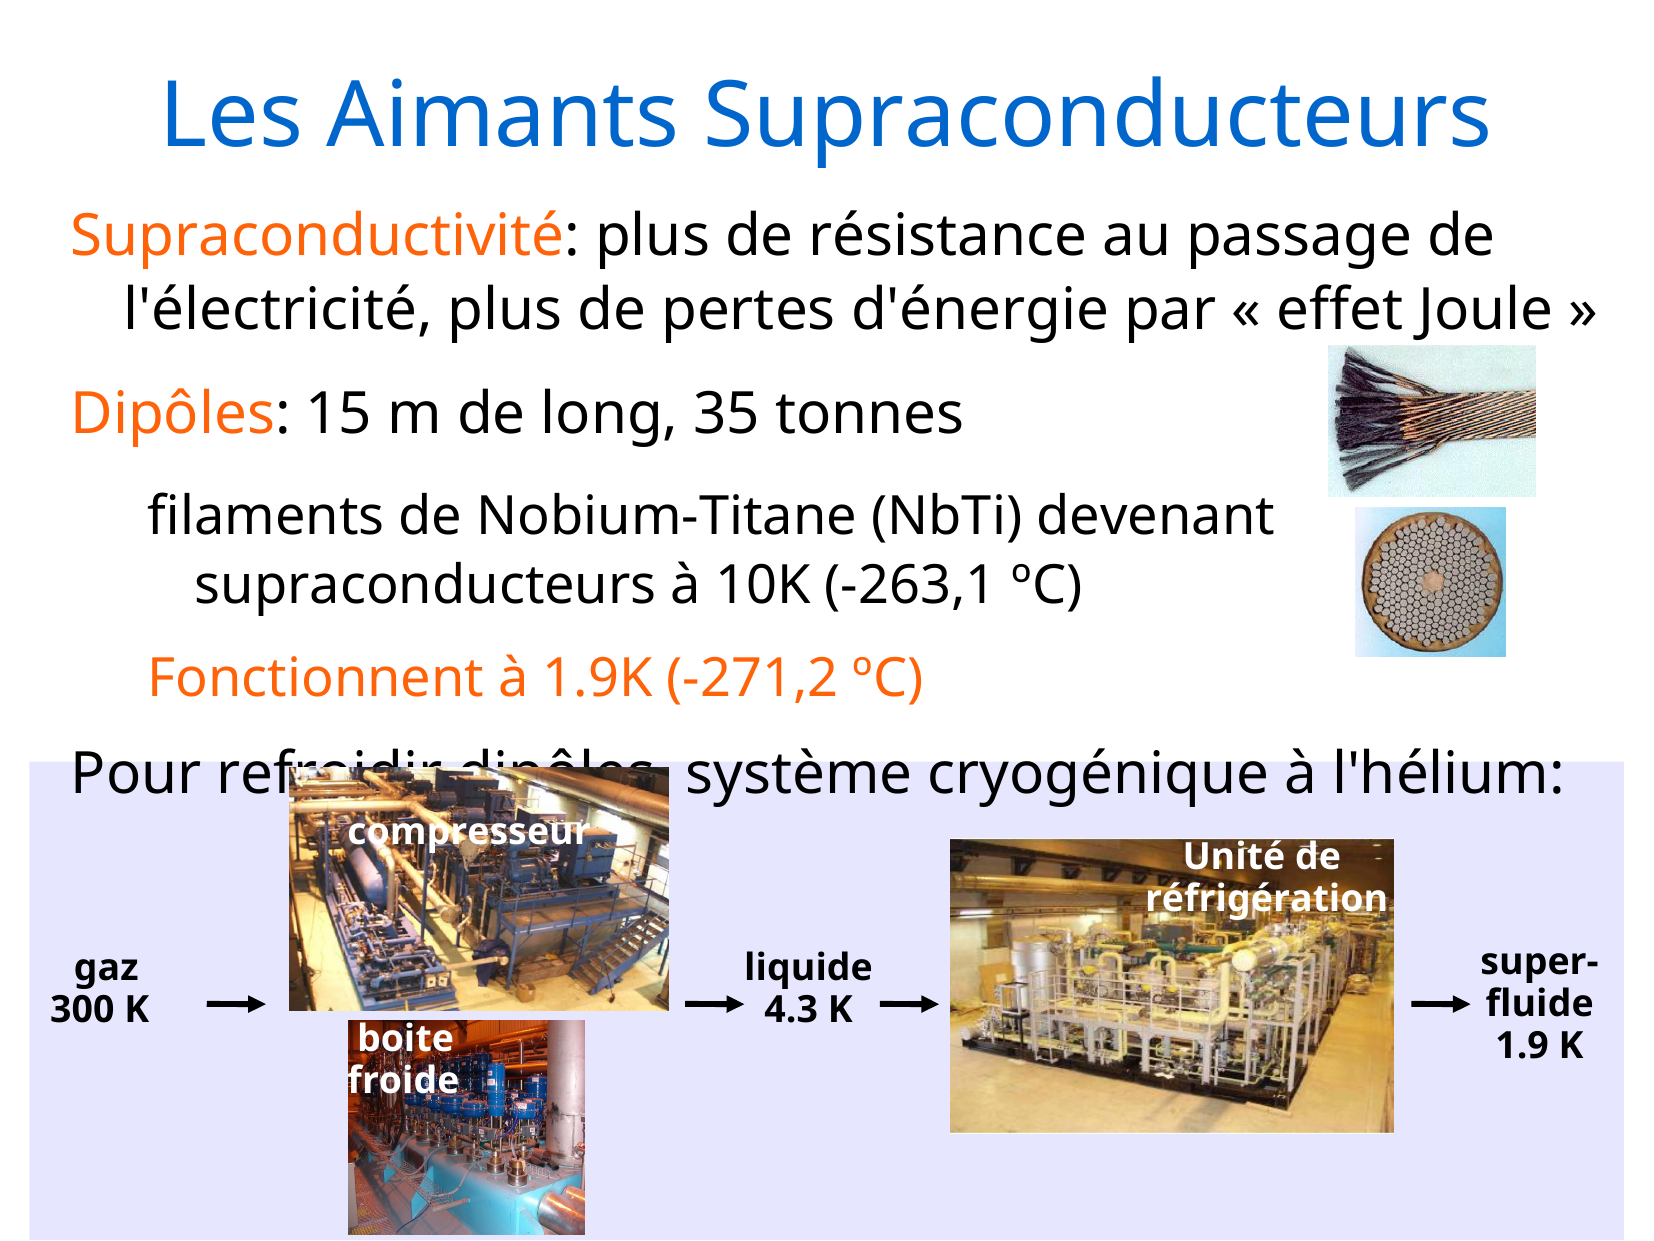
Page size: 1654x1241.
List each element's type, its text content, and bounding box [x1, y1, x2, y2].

text_box [848, 761, 861, 766]
text_box boite froide [332, 1009, 479, 1110]
text_box liquide 4.3 K [726, 938, 891, 1039]
text_box [1405, 765, 1421, 774]
text_box [81, 761, 97, 772]
text_box [434, 761, 470, 767]
text_box [1053, 765, 1070, 789]
text_box [1245, 765, 1261, 774]
picture [348, 1020, 585, 1235]
text_box [29, 761, 1624, 1241]
text_box [1018, 765, 1036, 789]
picture [289, 767, 669, 1011]
text_box [398, 761, 435, 767]
text_box [338, 761, 380, 767]
text_box [309, 761, 331, 767]
text_box [249, 765, 265, 774]
picture [1328, 345, 1536, 497]
text_box [1173, 765, 1190, 789]
text_box [1089, 765, 1105, 774]
picture [1355, 507, 1506, 658]
text_box [614, 761, 638, 767]
text_box [589, 761, 608, 767]
text_box [888, 765, 904, 774]
list Supraconductivité: plus de résistance au passage de l'électricité, plus de pertes d'énergie par « effet Joule » Dipôles: 15 m de long, 35 tonnes filaments de Nobium-Titane (NbTi) devenant supraconducteurs à 10K (-263,1 ºC)‏ Fonctionnent à 1.9K (-271,2 ºC)‏ Pour refroidir dipôles, système cryogénique à l'hélium: [53, 195, 1624, 751]
text_box [801, 765, 817, 774]
text_box super- fluide 1.9 K [1464, 933, 1616, 1076]
text_box gaz 300 K [35, 938, 178, 1039]
text_box [531, 761, 558, 767]
text_box [1292, 778, 1307, 789]
text_box [565, 761, 584, 767]
text_box Unité de réfrigération [1127, 828, 1406, 929]
text_box [1517, 761, 1530, 766]
text_box [488, 761, 524, 767]
text_box [115, 765, 133, 789]
text_box compresseur [332, 803, 611, 861]
title Les Aimants Supraconducteurs [0, 8, 1654, 216]
picture [950, 838, 1394, 1134]
